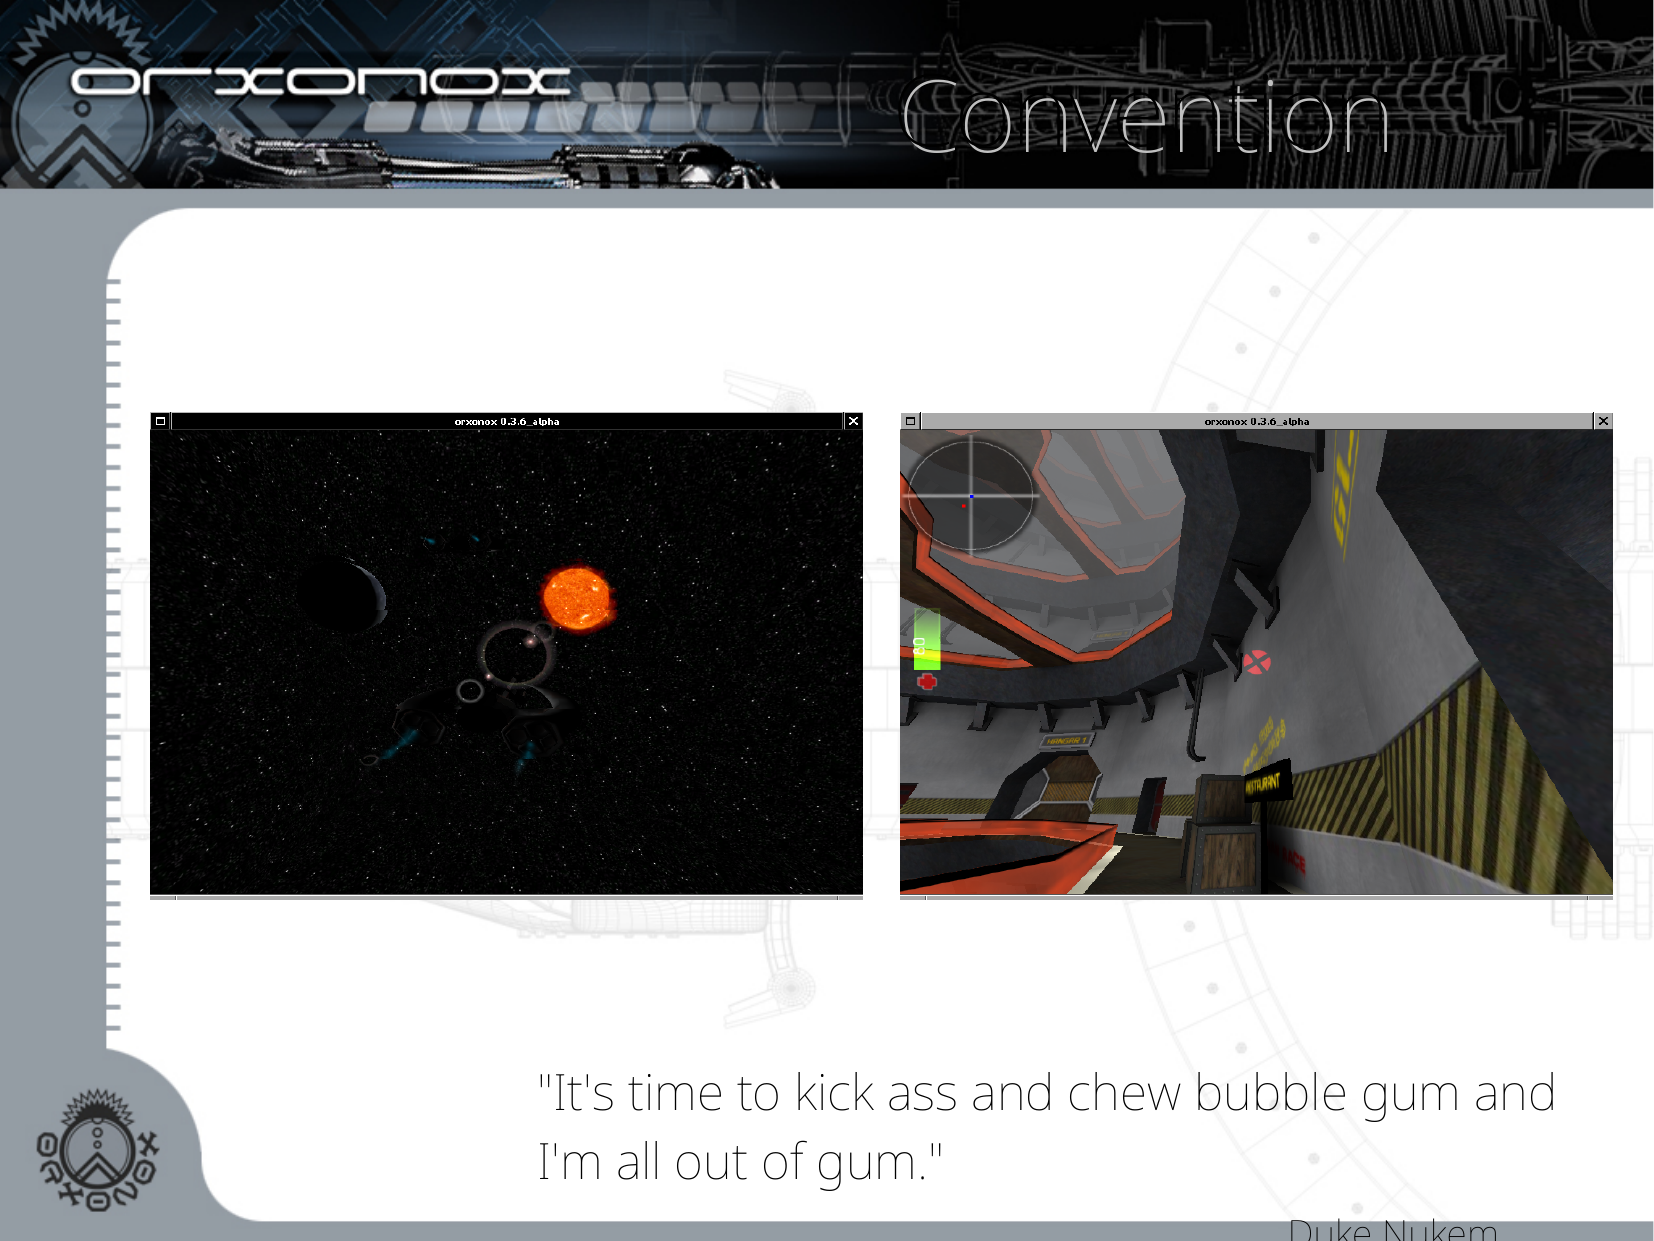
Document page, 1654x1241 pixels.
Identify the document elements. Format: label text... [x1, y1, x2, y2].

text_box Convention [842, 32, 1478, 172]
picture [0, 0, 1654, 1241]
text_box "It's time to kick ass and chew bubble gum and I'm all out of gum." Duke Nukem [487, 1050, 1651, 1241]
